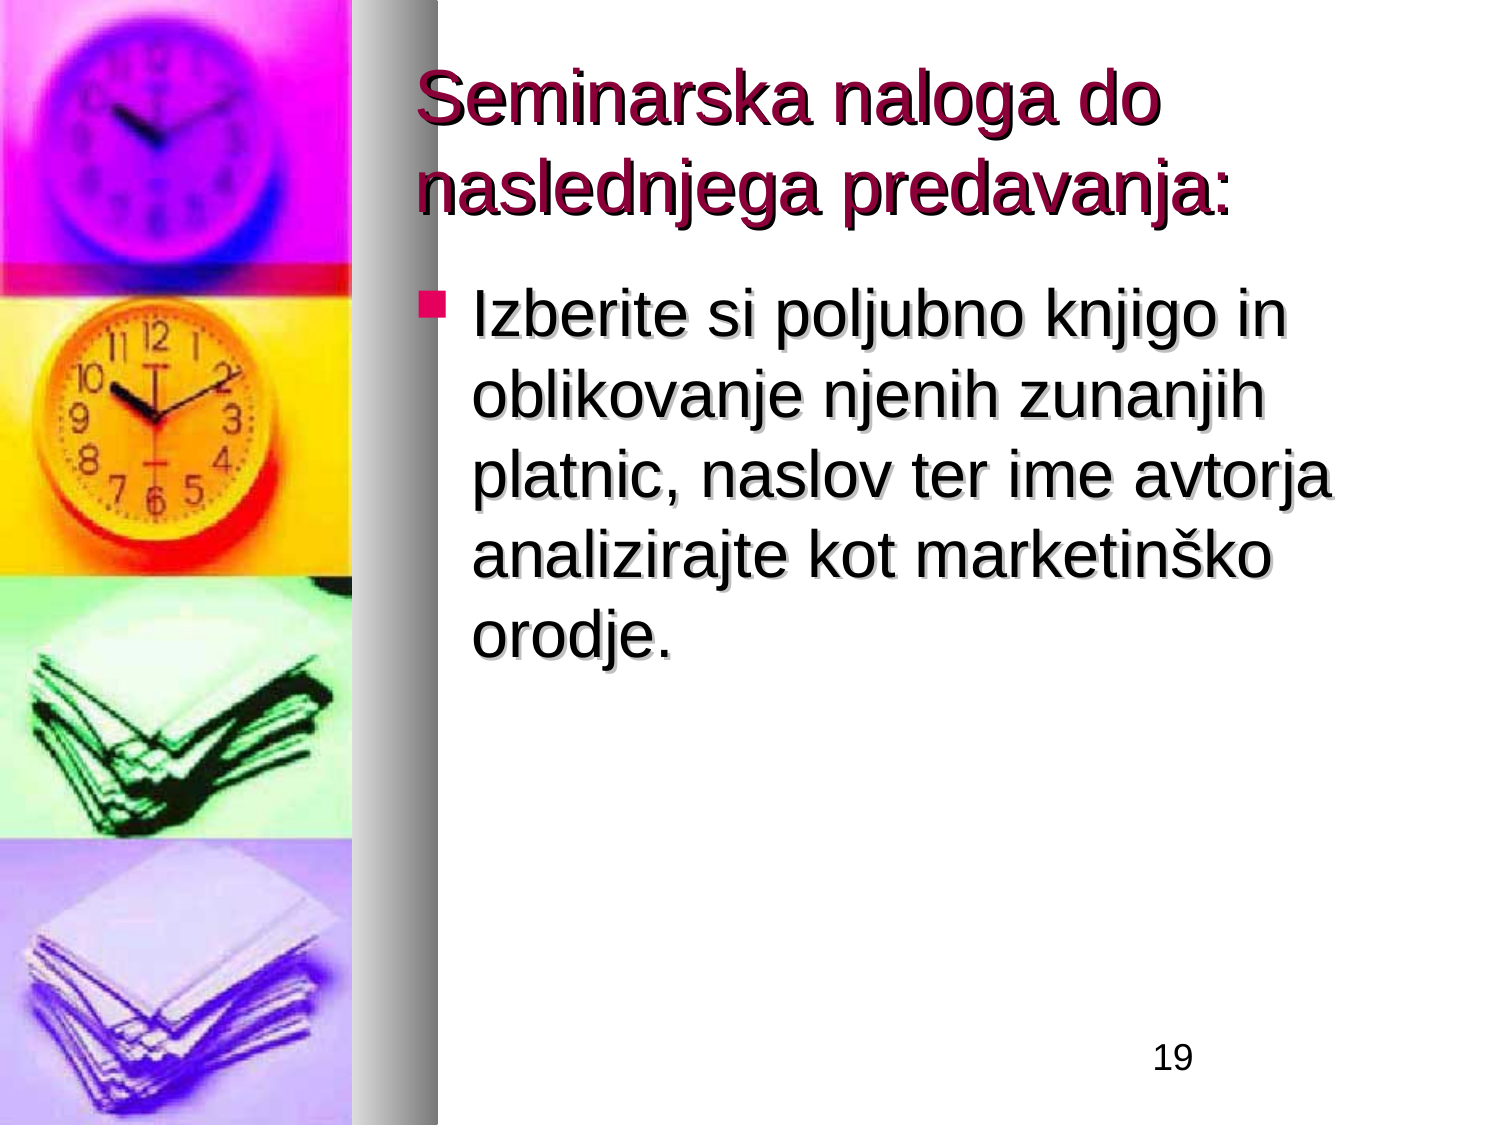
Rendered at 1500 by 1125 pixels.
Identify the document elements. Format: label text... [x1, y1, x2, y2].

picture [0, 0, 352, 1125]
title Seminarska naloga do naslednjega predavanja: [399, 37, 1450, 238]
list Izberite si poljubno knjigo in oblikovanje njenih zunanjih platnic, naslov ter ime avtorja analizirajte kot marketinško orodje. [399, 262, 1450, 1001]
